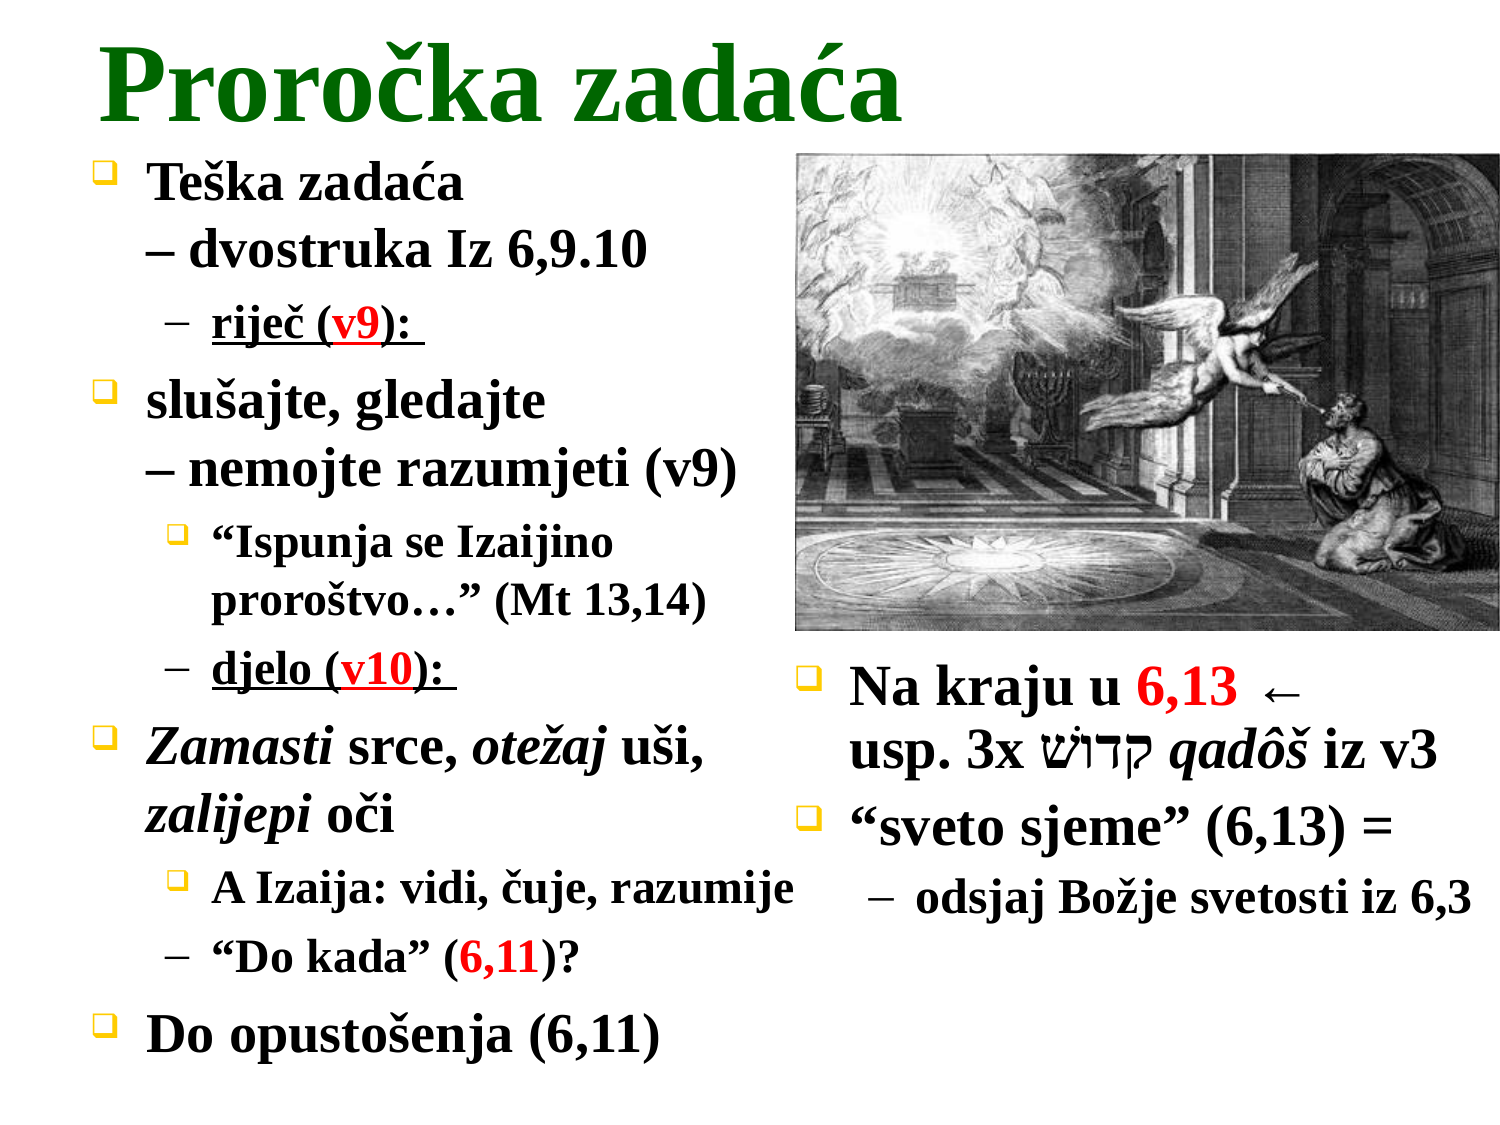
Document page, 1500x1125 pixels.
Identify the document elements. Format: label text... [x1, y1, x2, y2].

picture [795, 153, 1500, 631]
list Na kraju u 6,13 ← usp. 3x קדושׁ qadôš iz v3 “sveto sjeme” (6,13) = odsjaj Božje svetosti iz 6,3 [778, 647, 1500, 1125]
list Teška zadaća – dvostruka Iz 6,9.10 riječ (v9): slušajte, gledajte – nemojte razumjeti (v9) “Ispunja se Izaijino proroštvo…” (Mt 13,14) djelo (v10): Zamasti srce, otežaj uši, zalijepi oči A Izaija: vidi, čuje, razumije “Do kada” (6,11)? Do opustošenja (6,11) [75, 136, 864, 1125]
title Proročka zadaća [74, 0, 928, 154]
